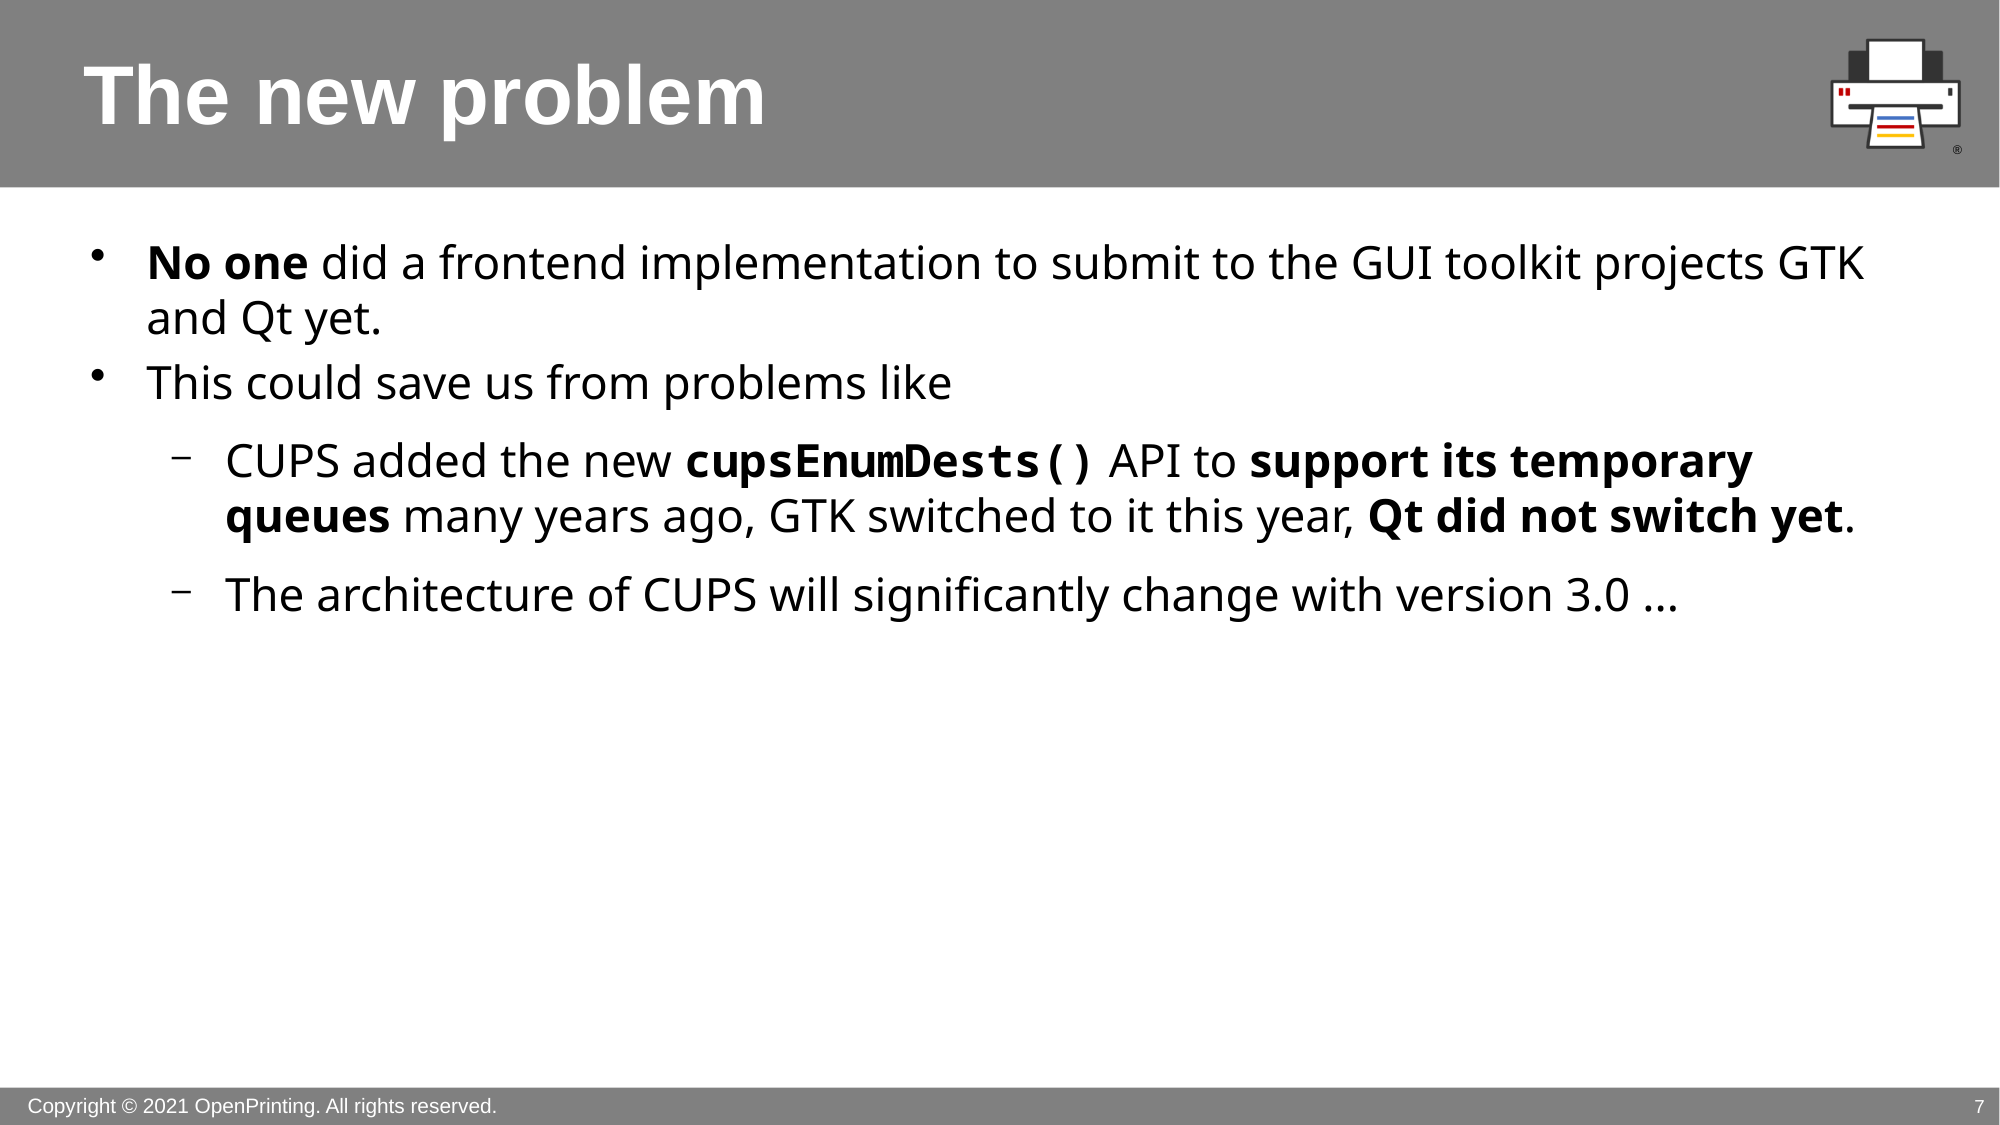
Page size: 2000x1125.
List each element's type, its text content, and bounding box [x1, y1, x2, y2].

title The new problem [75, 7, 1786, 175]
picture [1825, 33, 1966, 154]
list No one did a frontend implementation to submit to the GUI toolkit projects GTK and Qt yet. This could save us from problems like CUPS added the new cupsEnumDests() API to support its temporary queues many years ago, GTK switched to it this year, Qt did not switch yet. The architecture of CUPS will significantly change with version 3.0 ... [75, 224, 1936, 1067]
